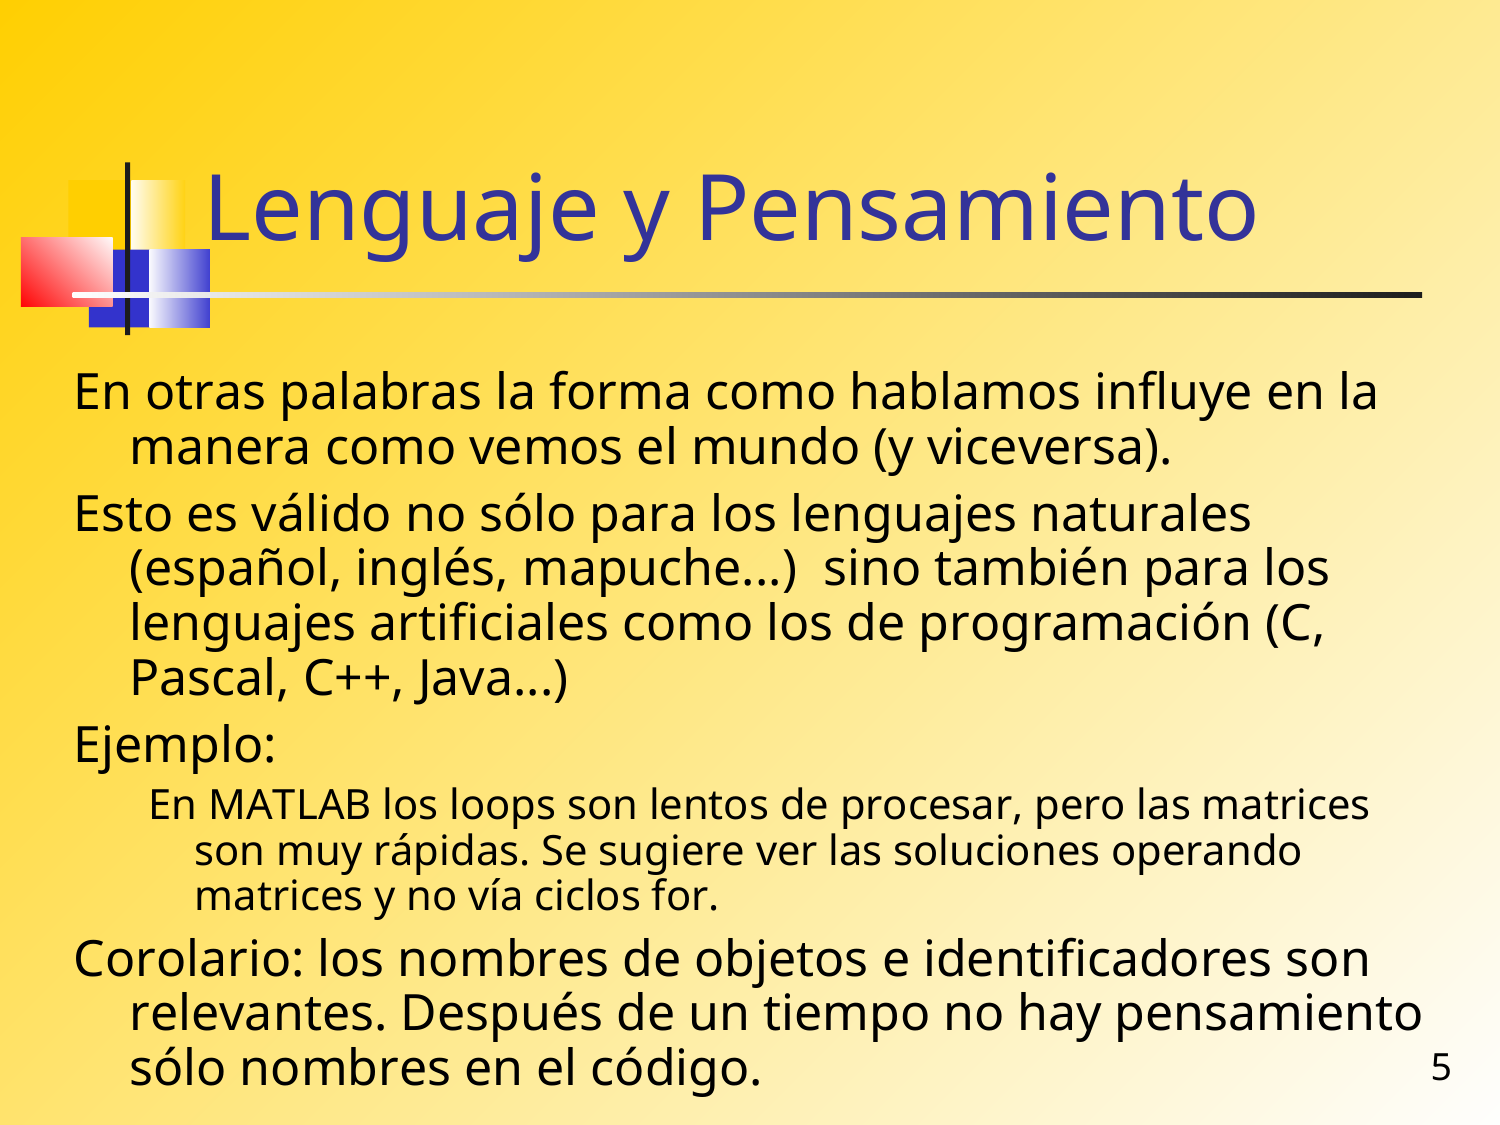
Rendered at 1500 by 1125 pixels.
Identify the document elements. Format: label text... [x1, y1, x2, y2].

list En otras palabras la forma como hablamos influye en la manera como vemos el mundo (y viceversa). Esto es válido no sólo para los lenguajes naturales (español, inglés, mapuche...) sino también para los lenguajes artificiales como los de programación (C, Pascal, C++, Java...) Ejemplo: En MATLAB los loops son lentos de procesar, pero las matrices son muy rápidas. Se sugiere ver las soluciones operando matrices y no vía ciclos for. Corolario: los nombres de objetos e identificadores son relevantes. Después de un tiempo no hay pensamiento sólo nombres en el código. [59, 358, 1464, 1037]
title Lenguaje y Pensamiento [188, 35, 1468, 276]
